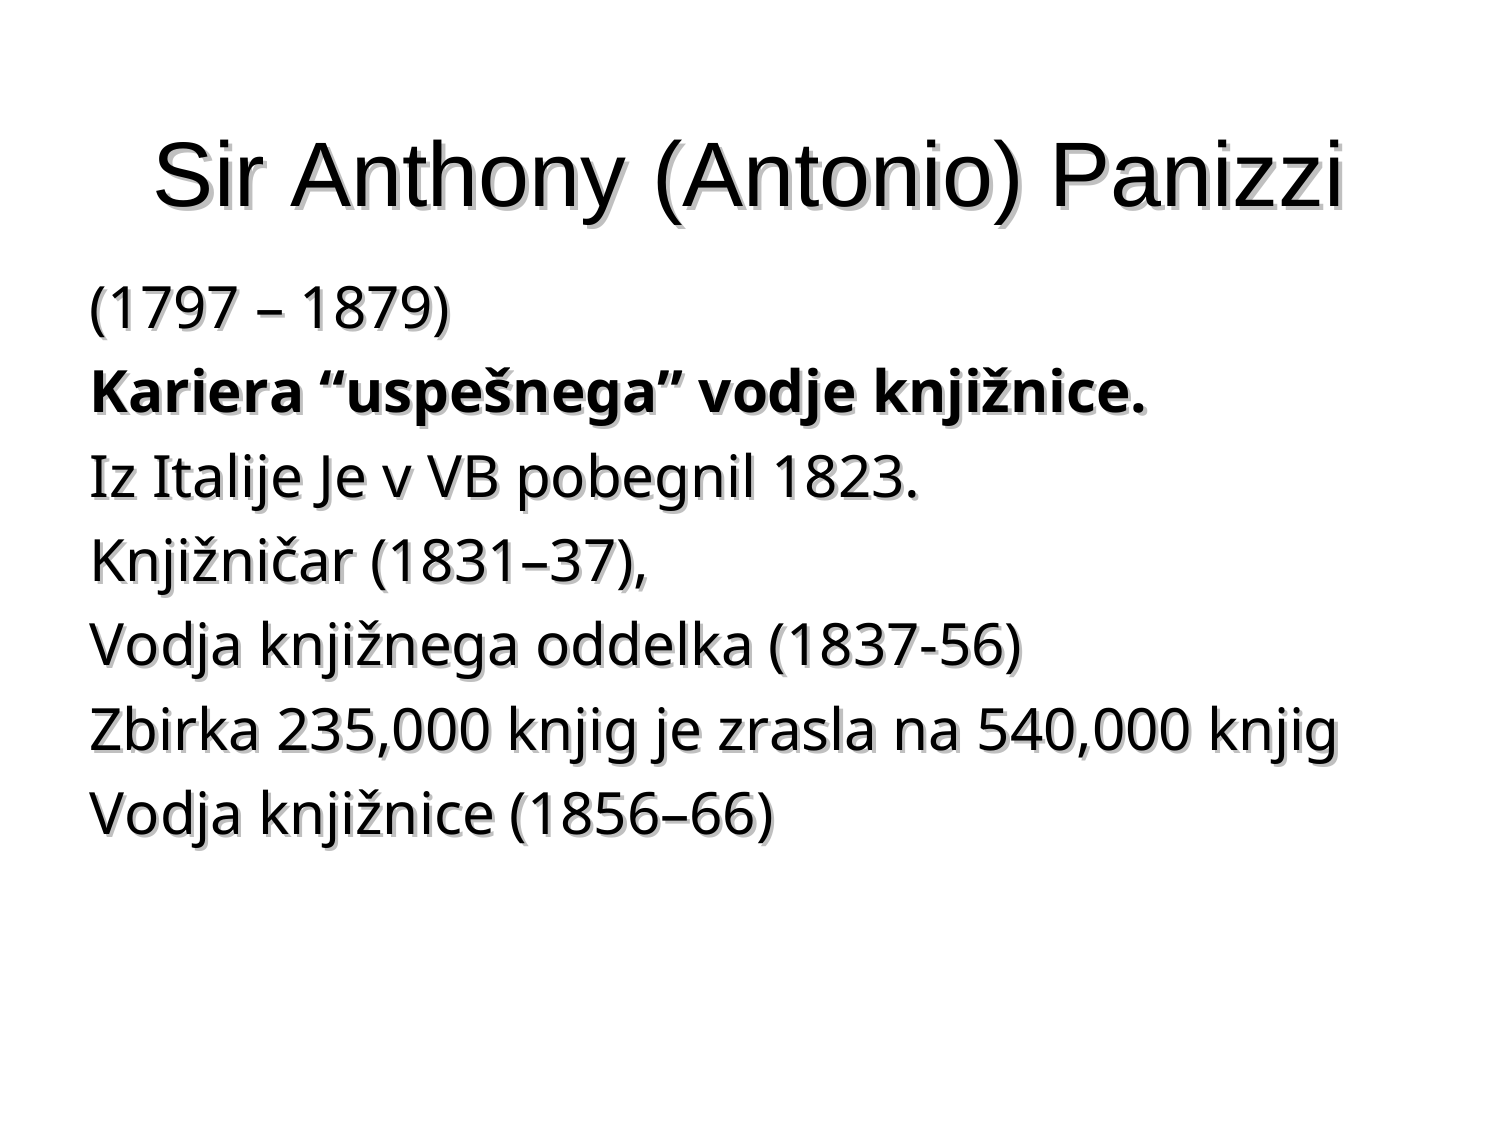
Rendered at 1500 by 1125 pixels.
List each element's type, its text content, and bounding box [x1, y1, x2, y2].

list (1797 – 1879) Kariera “uspešnega” vodje knjižnice. Iz Italije Je v VB pobegnil 1823. Knjižničar (1831–37), Vodja knjižnega oddelka (1837-56) Zbirka 235,000 knjig je zrasla na 540,000 knjig Vodja knjižnice (1856–66) [75, 262, 1426, 1006]
title Sir Anthony (Antonio) Panizzi [75, 25, 1426, 233]
